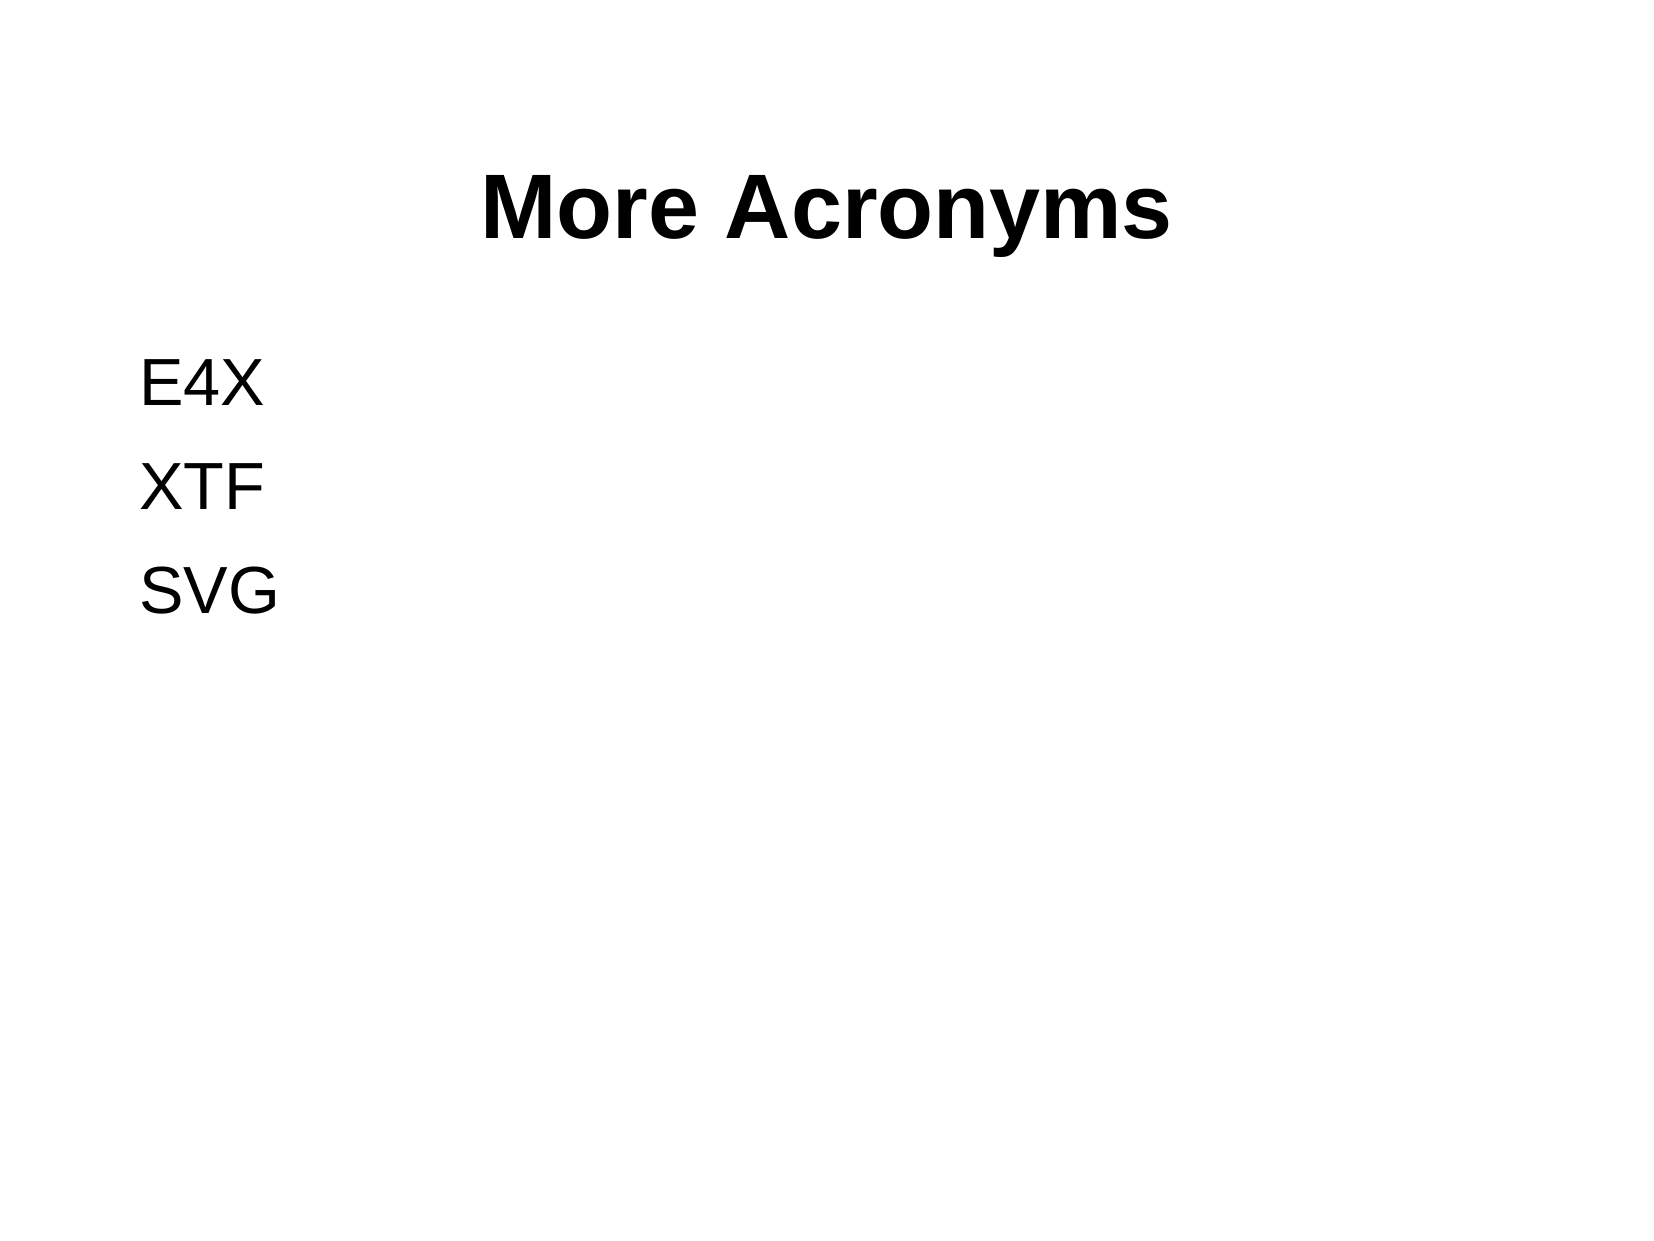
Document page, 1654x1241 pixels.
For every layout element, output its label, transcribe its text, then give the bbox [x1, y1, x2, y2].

list E4X XTF SVG [121, 344, 1533, 1127]
title More Acronyms [121, 102, 1533, 311]
